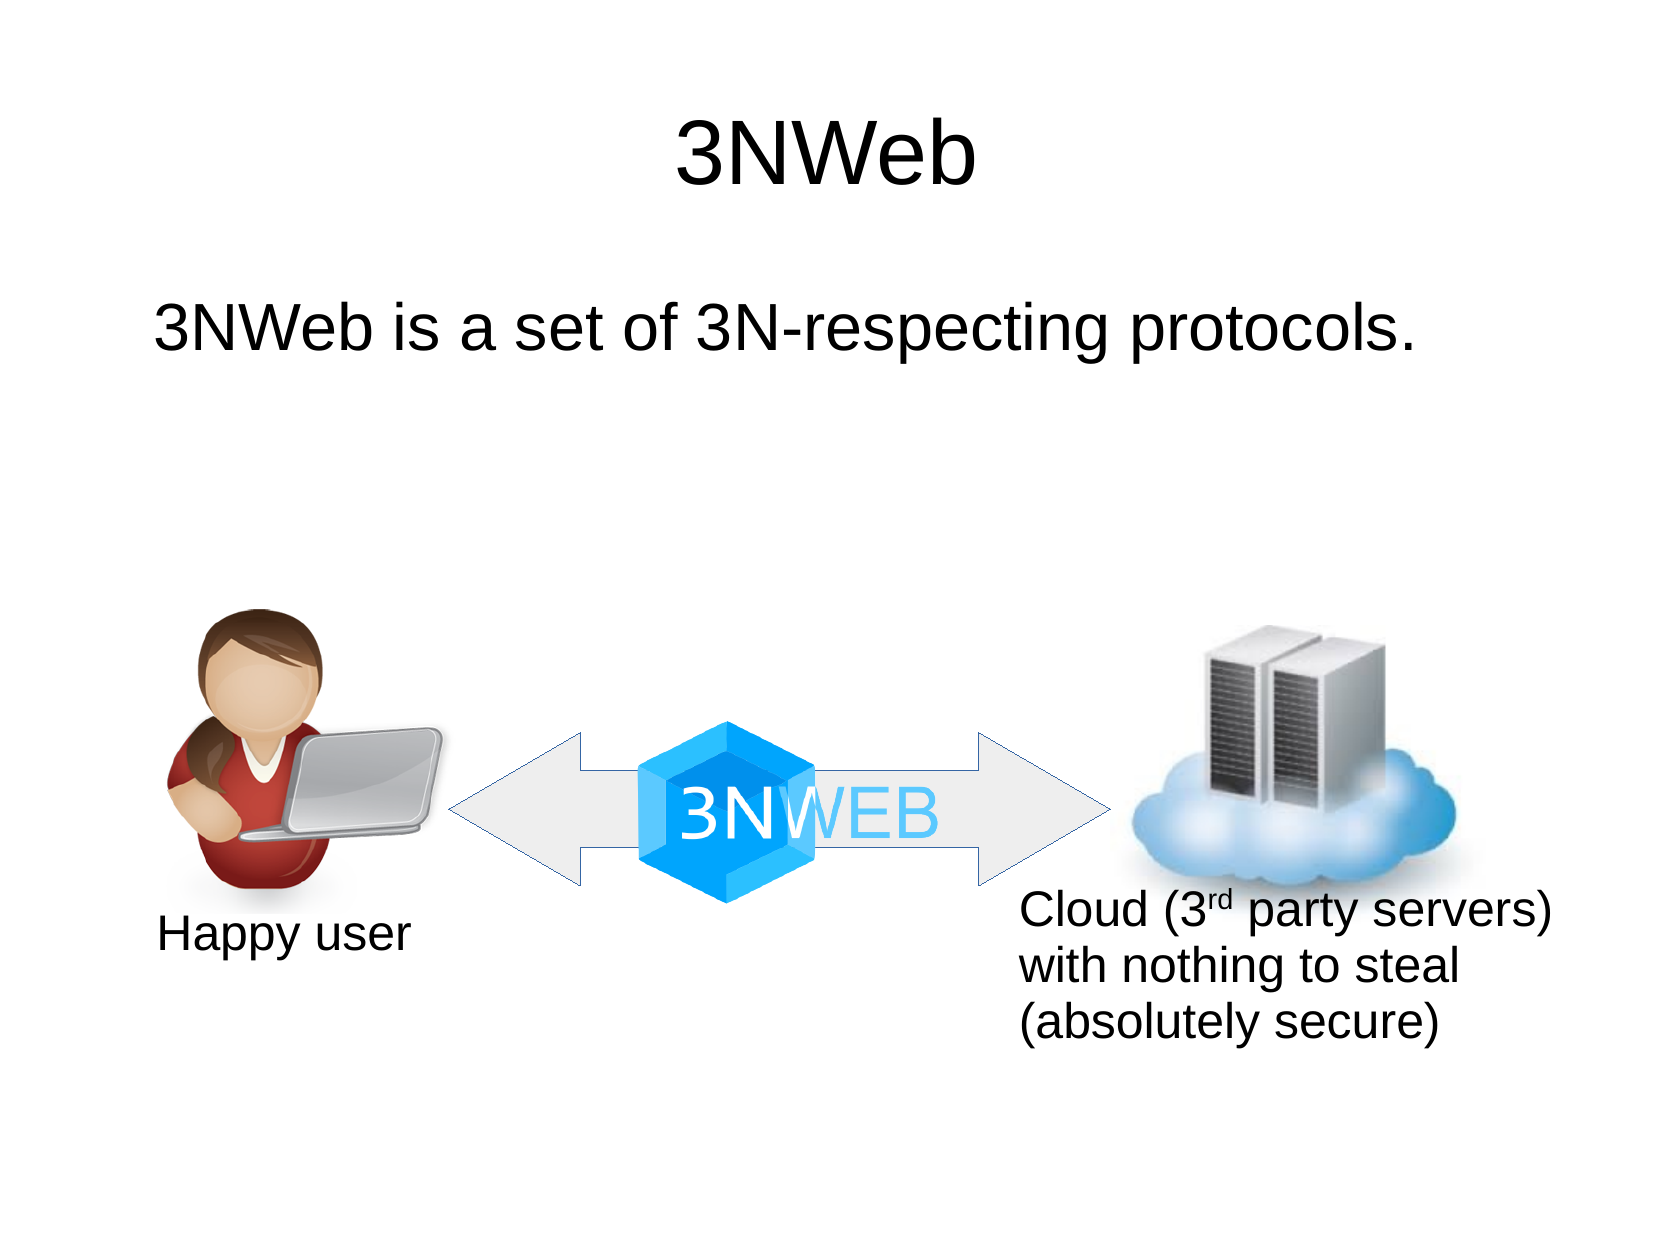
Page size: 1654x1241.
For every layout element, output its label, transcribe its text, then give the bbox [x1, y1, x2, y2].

text_box [448, 732, 637, 886]
list 3NWeb is a set of 3N-respecting protocols. [82, 290, 1571, 1010]
picture [141, 590, 463, 914]
title 3NWeb [82, 49, 1571, 257]
text_box Happy user [141, 897, 449, 969]
text_box [938, 732, 1111, 886]
text_box Cloud (3rd party servers) with nothing to steal (absolutely secure) [1003, 874, 1571, 1087]
picture [637, 720, 938, 904]
